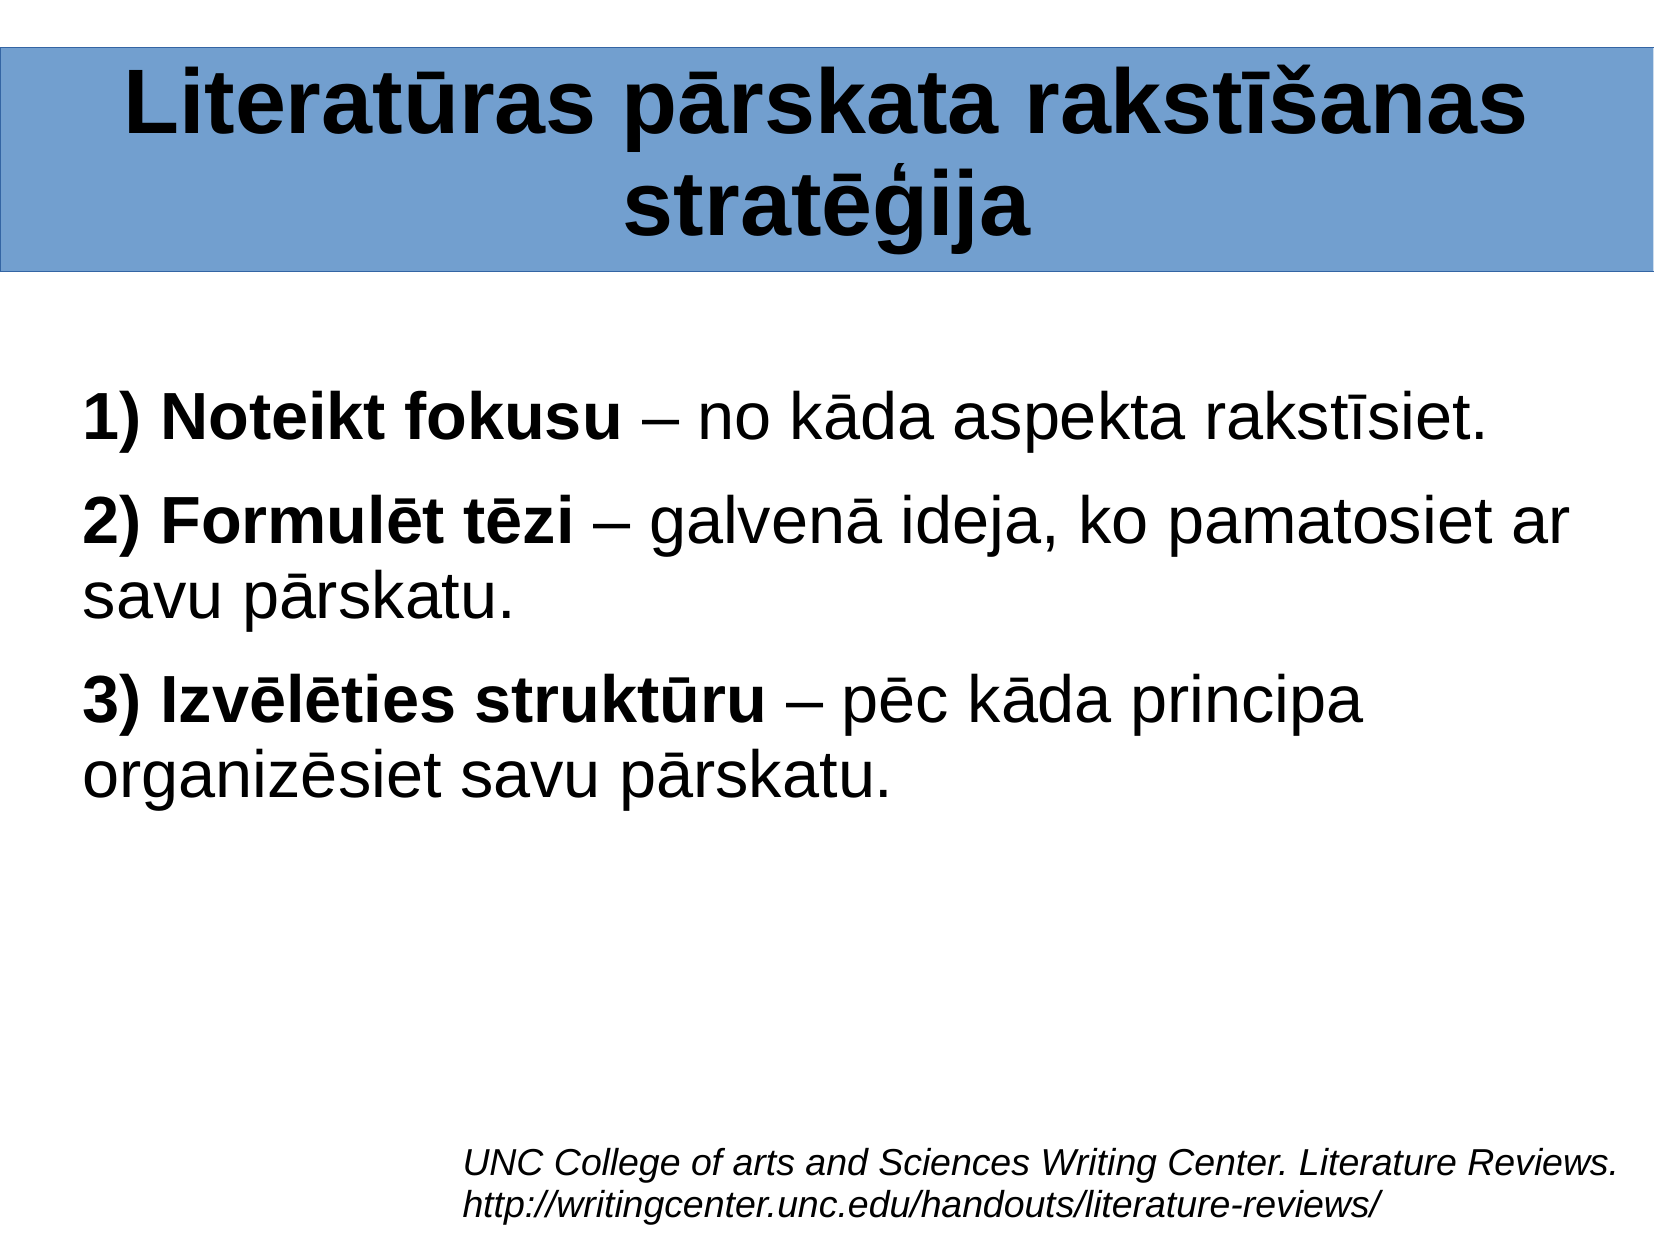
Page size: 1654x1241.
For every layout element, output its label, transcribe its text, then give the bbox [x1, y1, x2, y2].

text_box UNC College of arts and Sciences Writing Center. Literature Reviews. http://writingcenter.unc.edu/handouts/literature-reviews/ [447, 1133, 1646, 1233]
text_box [0, 47, 1654, 272]
list 1) Noteikt fokusu – no kāda aspekta rakstīsiet. 2) Formulēt tēzi – galvenā ideja, ko pamatosiet ar savu pārskatu. 3) Izvēlēties struktūru – pēc kāda principa organizēsiet savu pārskatu. [82, 378, 1619, 1099]
title Literatūras pārskata rakstīšanas stratēģija [82, 49, 1571, 257]
